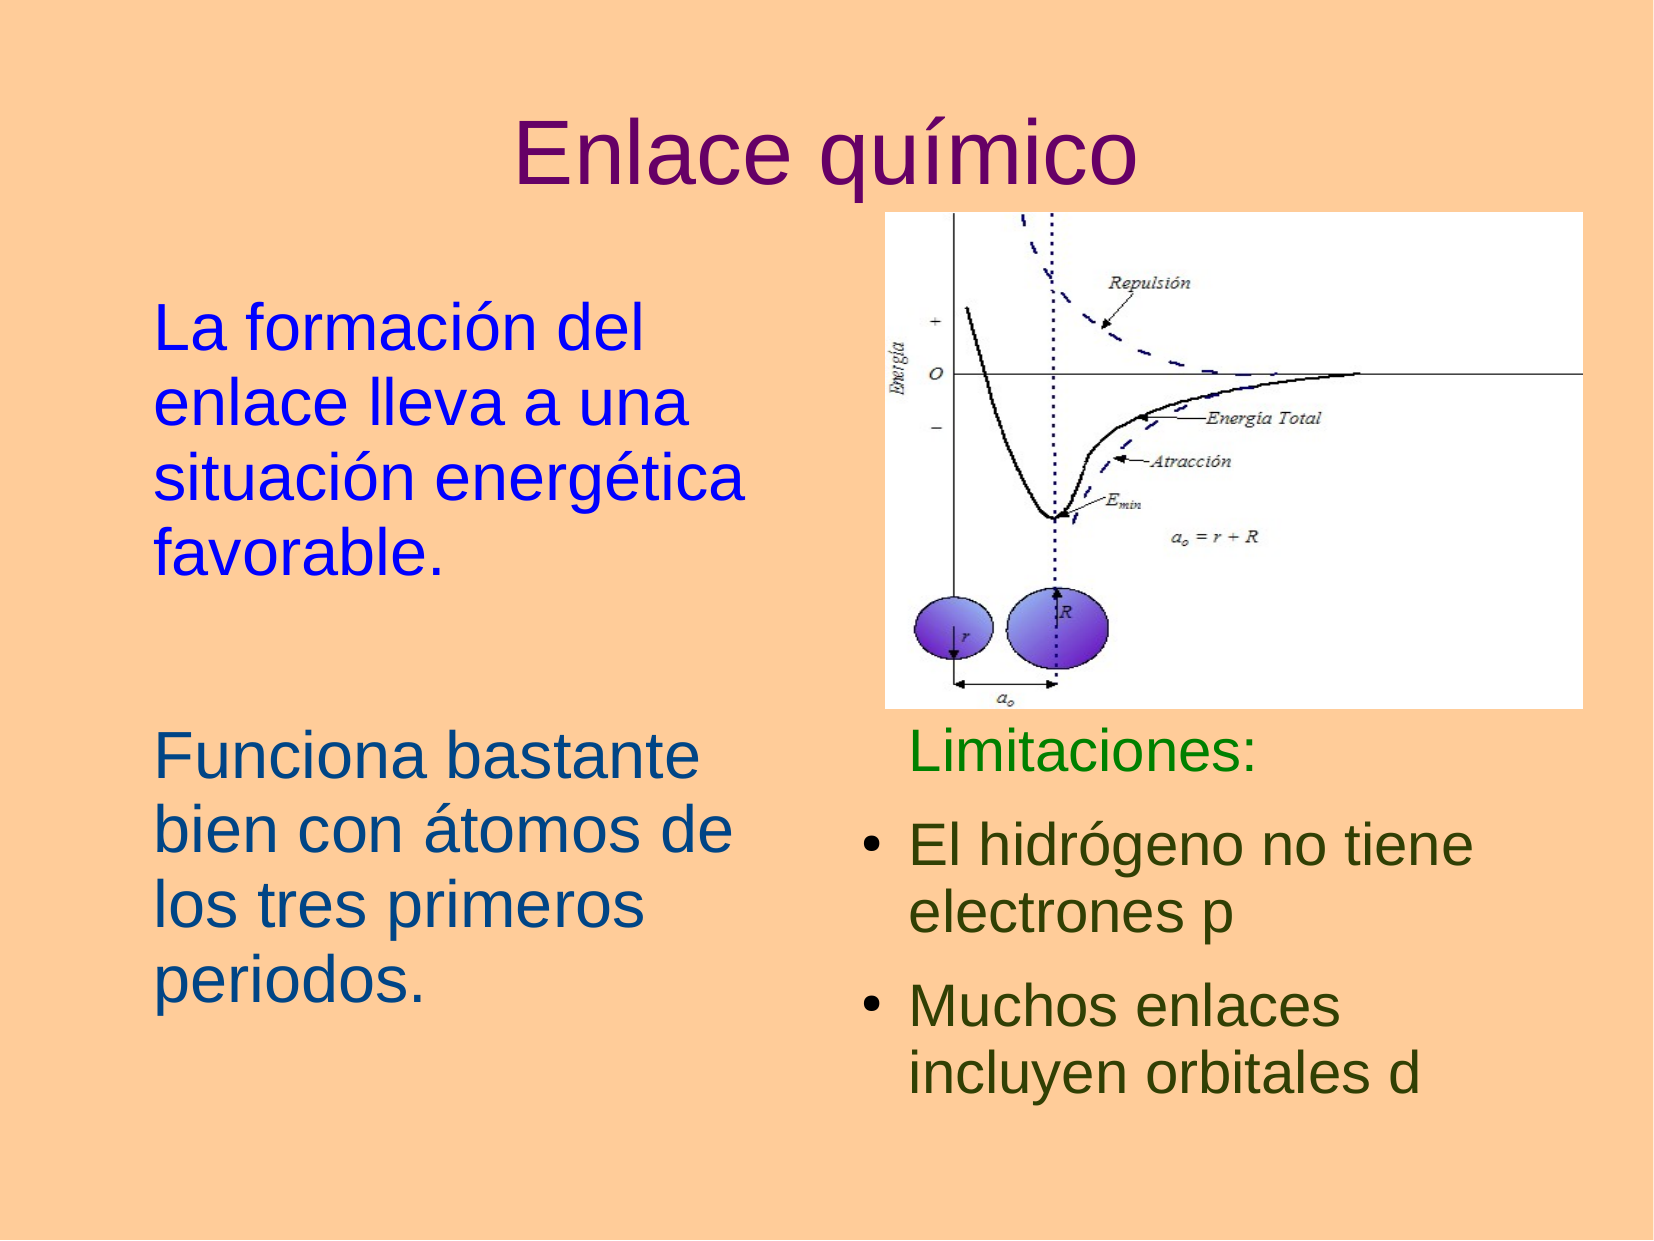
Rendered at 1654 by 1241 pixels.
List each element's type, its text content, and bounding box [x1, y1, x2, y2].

list Limitaciones: El hidrógeno no tiene electrones p Muchos enlaces incluyen orbitales d [845, 717, 1572, 1109]
list Funciona bastante bien con átomos de los tres primeros periodos. [82, 717, 809, 1109]
list La formación del enlace lleva a una situación energética favorable. [82, 290, 809, 681]
picture [885, 212, 1583, 709]
title Enlace químico [82, 49, 1571, 257]
